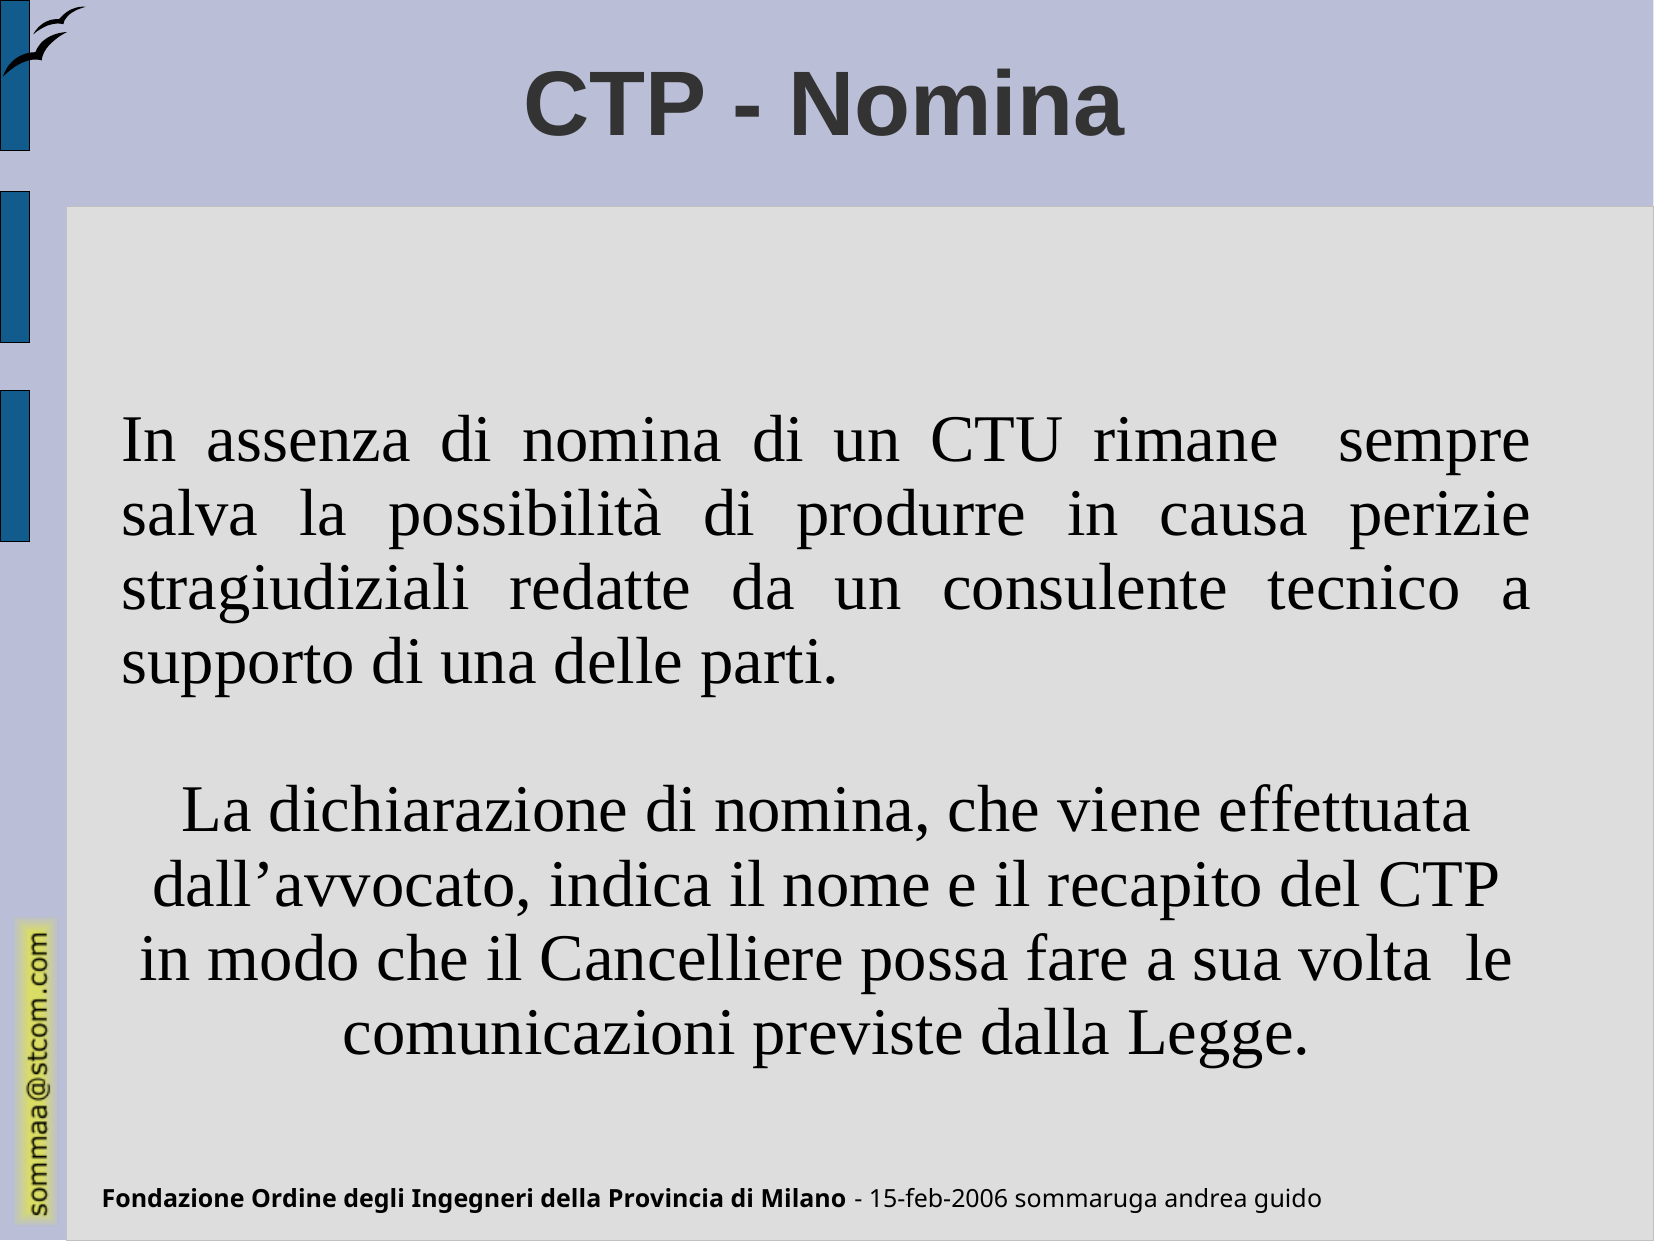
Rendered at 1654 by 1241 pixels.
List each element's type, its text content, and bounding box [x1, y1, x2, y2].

subtitle In assenza di nomina di un CTU rimane sempre salva la possibilità di produrre in causa perizie stragiudiziali redatte da un consulente tecnico a supporto di una delle parti. La dichiarazione di nomina, che viene effettuata dall’avvocato, indica il nome e il recapito del CTP in modo che il Cancelliere possa fare a sua volta le comunicazioni previste dalla Legge. [121, 344, 1534, 1127]
title CTP - Nomina [118, 0, 1531, 208]
picture [12, 915, 60, 1228]
